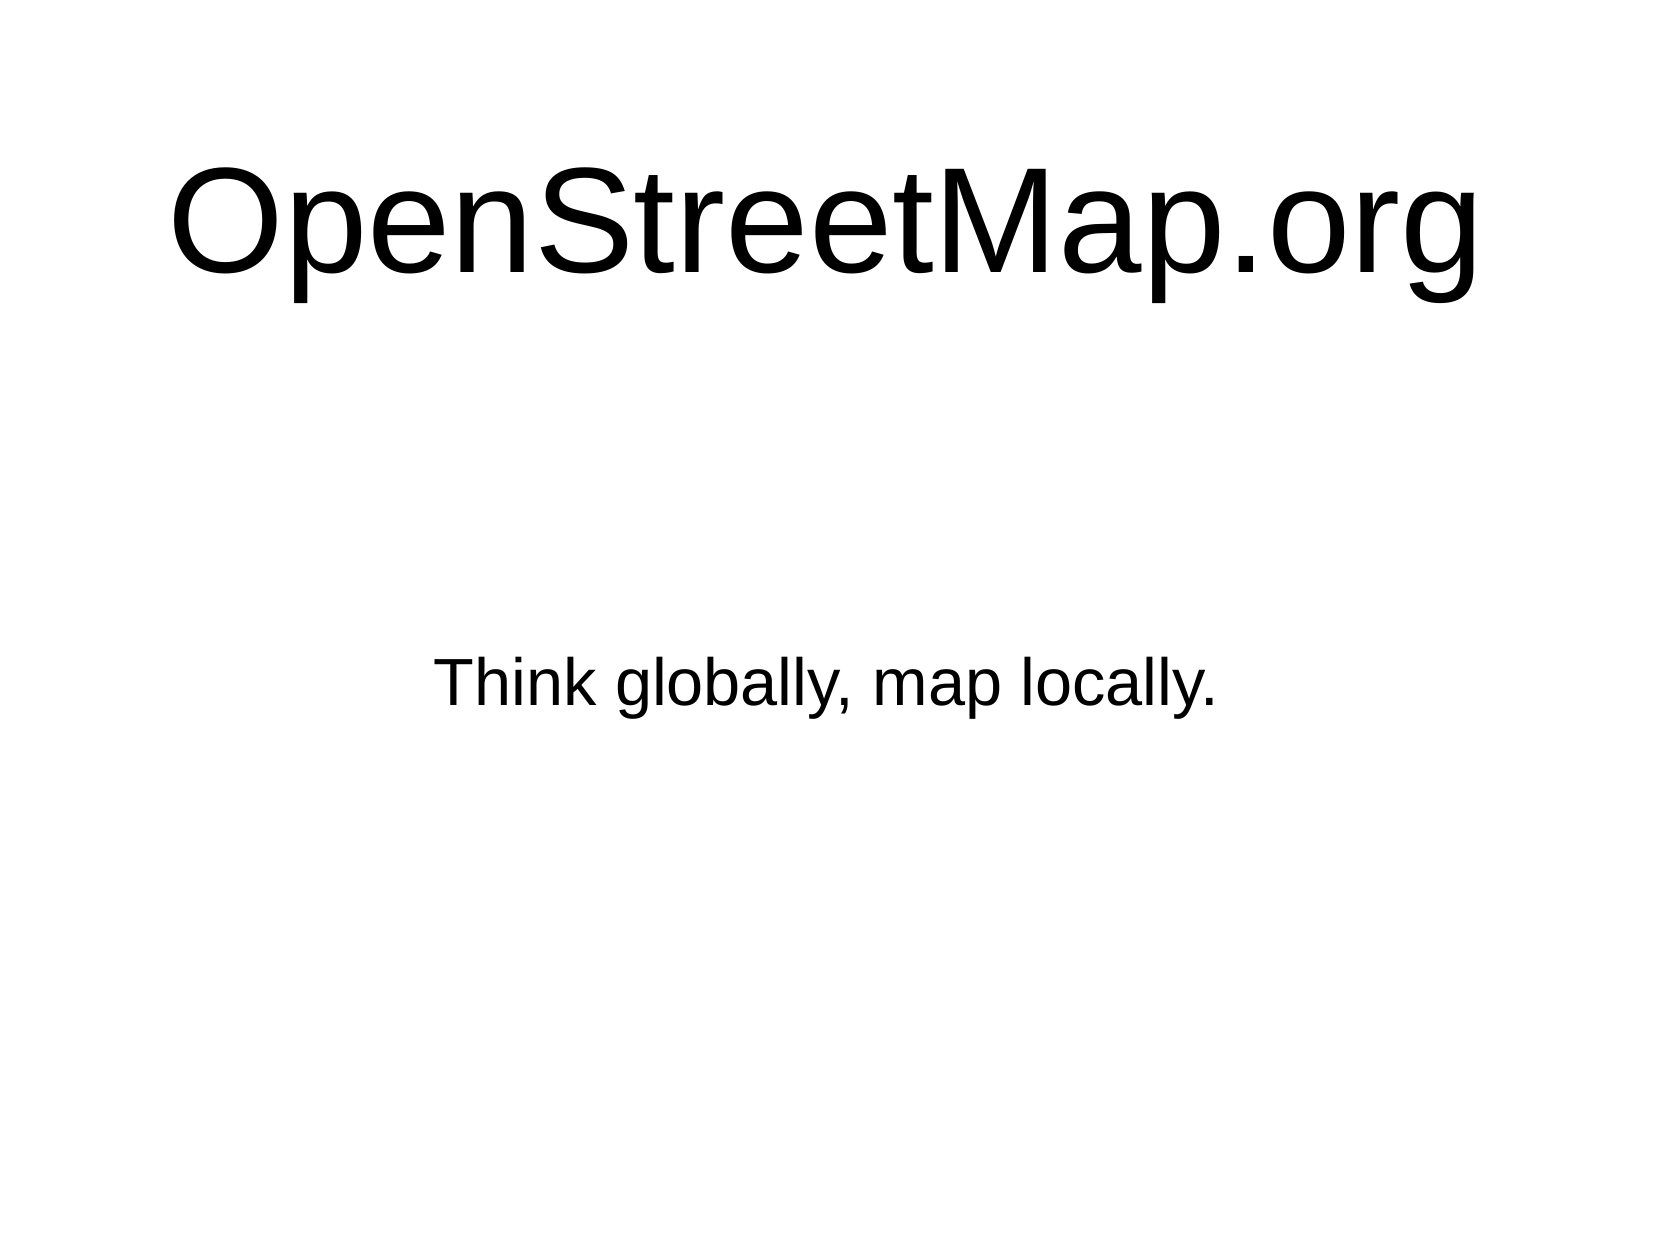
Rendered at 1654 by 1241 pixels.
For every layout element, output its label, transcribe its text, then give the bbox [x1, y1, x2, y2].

title OpenStreetMap.org [82, 56, 1571, 384]
subtitle Think globally, map locally. [82, 580, 1571, 935]
